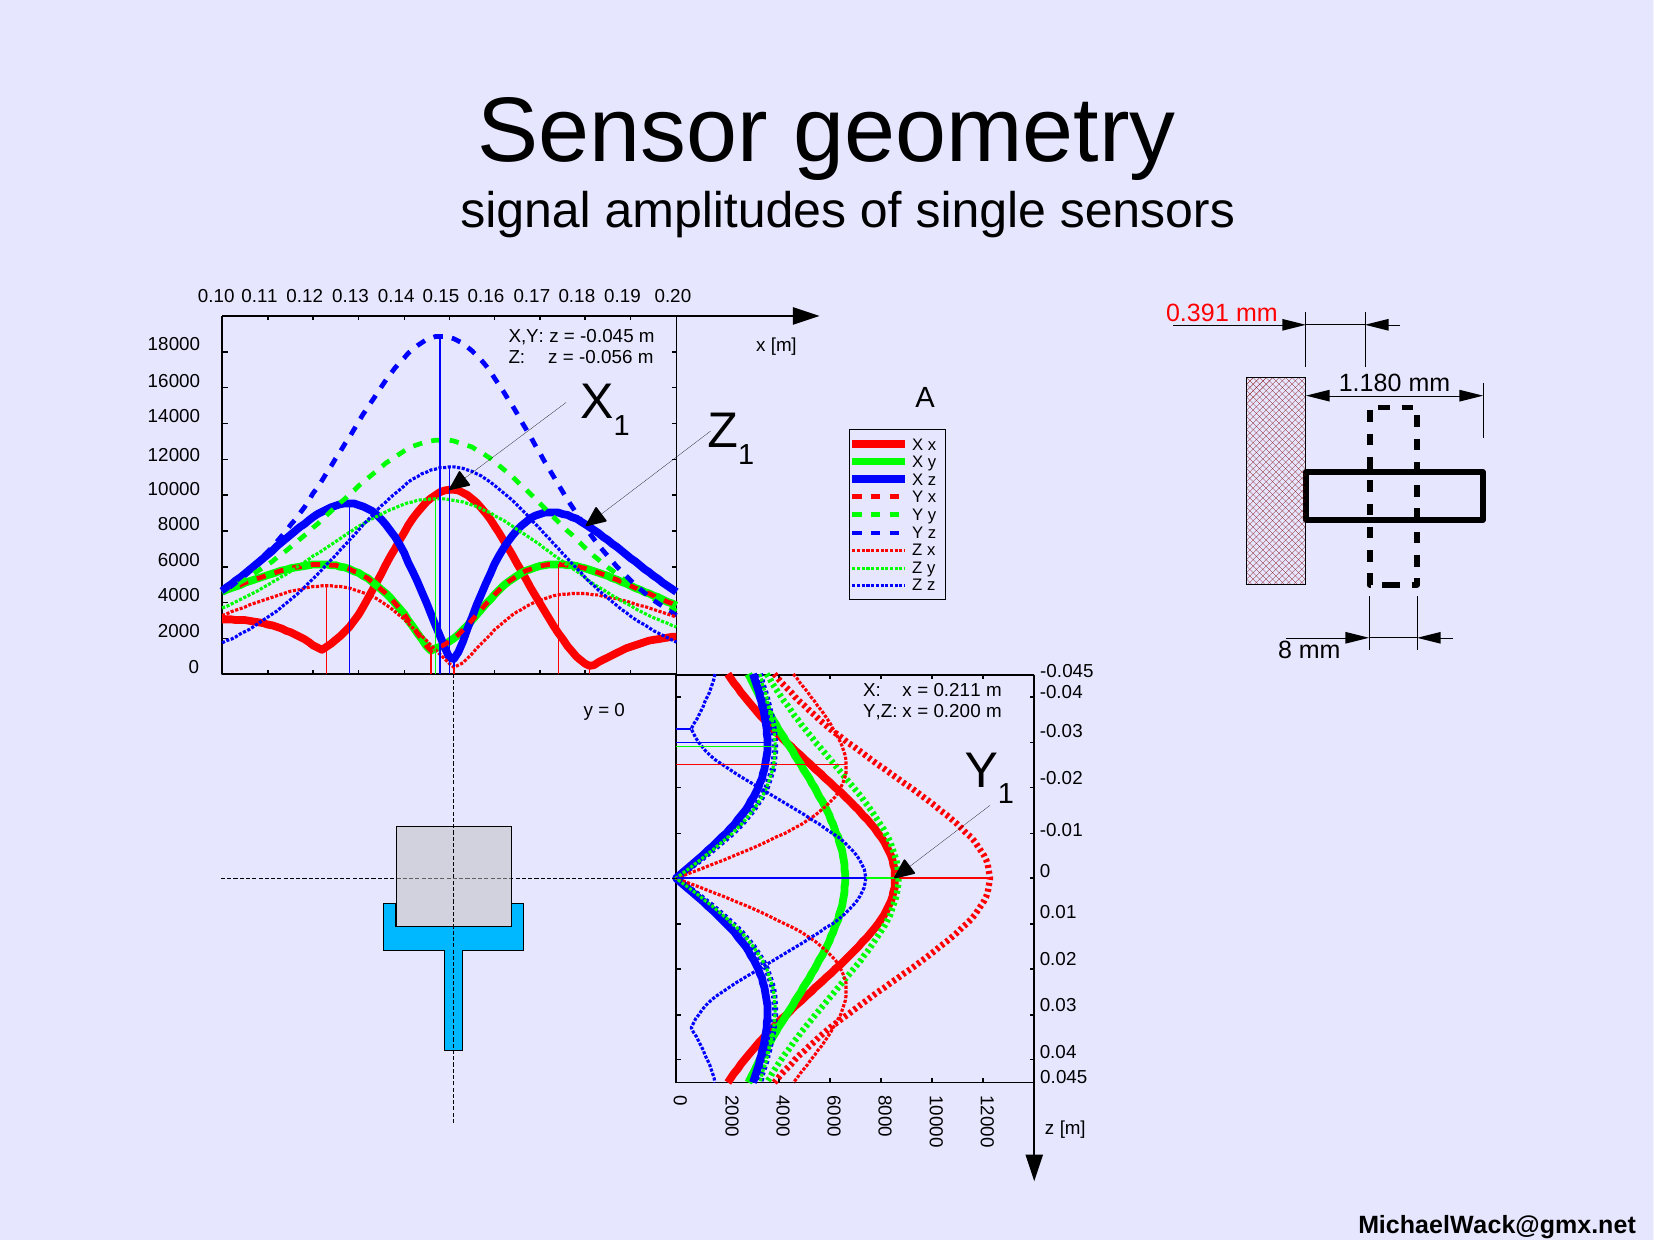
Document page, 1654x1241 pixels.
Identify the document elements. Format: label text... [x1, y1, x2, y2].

text_box X y [912, 452, 936, 470]
text_box X,Y: z = -0.045 m Z: z = -0.056 m [508, 325, 655, 367]
text_box 0.02 [1039, 948, 1077, 969]
text_box 0.03 [1039, 994, 1077, 1016]
text_box -0.03 [1039, 720, 1083, 742]
text_box 0.15 [422, 285, 460, 306]
text_box 2000 [721, 1095, 743, 1138]
text_box 0 [1039, 860, 1051, 882]
text_box 0.01 [1039, 901, 1077, 923]
text_box X: x = 0.211 m Y,Z: x = 0.200 m [863, 679, 1002, 722]
text_box 16000 [147, 369, 201, 391]
text_box 6000 [157, 549, 201, 570]
text_box 0.16 [467, 285, 505, 306]
text_box X z [912, 470, 936, 487]
text_box 0.04 [1039, 1041, 1077, 1063]
text_box signal amplitudes of single sensors [460, 182, 1236, 238]
text_box 0.12 [286, 285, 324, 306]
text_box [918, 517, 945, 588]
text_box 8000 [874, 1095, 896, 1138]
text_box 0.18 [558, 285, 596, 306]
text_box X x [912, 435, 936, 452]
text_box 14000 [147, 405, 201, 427]
text_box -0.045 [1040, 660, 1094, 682]
text_box 8000 [157, 513, 201, 535]
text_box Z1 [707, 402, 755, 470]
text_box Z x [912, 540, 918, 558]
text_box Z y [912, 558, 918, 575]
text_box -0.04 [1039, 681, 1083, 703]
text_box Z z [912, 575, 936, 595]
text_box 0.14 [377, 285, 415, 306]
text_box 18000 [147, 333, 201, 355]
text_box 0.17 [513, 285, 551, 306]
text_box 0.10 [197, 285, 235, 306]
text_box 10000 [926, 1095, 947, 1148]
text_box Y x [912, 487, 937, 505]
text_box 0.19 [604, 285, 642, 306]
text_box 12000 [977, 1095, 998, 1148]
text_box 6000 [823, 1095, 845, 1138]
text_box 2000 [157, 620, 201, 642]
text_box -0.01 [1039, 819, 1083, 841]
text_box Y1 [964, 741, 1015, 810]
text_box x [m] [756, 334, 797, 356]
text_box 10000 [147, 478, 201, 500]
text_box 0 [669, 1095, 691, 1106]
text_box 0.13 [332, 285, 369, 306]
text_box 0.20 [654, 285, 692, 306]
text_box 4000 [157, 584, 201, 606]
text_box Y y [912, 505, 937, 522]
text_box 0.045 [1040, 1066, 1088, 1088]
text_box 4000 [772, 1095, 794, 1138]
text_box 12000 [147, 444, 201, 466]
text_box X1 [580, 373, 630, 442]
text_box z [m] [1045, 1117, 1086, 1139]
text_box 0 [188, 656, 200, 678]
title Sensor geometry [82, 25, 1571, 233]
text_box -0.02 [1039, 767, 1083, 789]
text_box 0.11 [241, 285, 279, 306]
text_box A [915, 381, 935, 415]
text_box Y z [912, 522, 918, 540]
text_box [1246, 377, 1306, 585]
text_box [383, 826, 524, 1051]
text_box y = 0 [583, 699, 625, 721]
